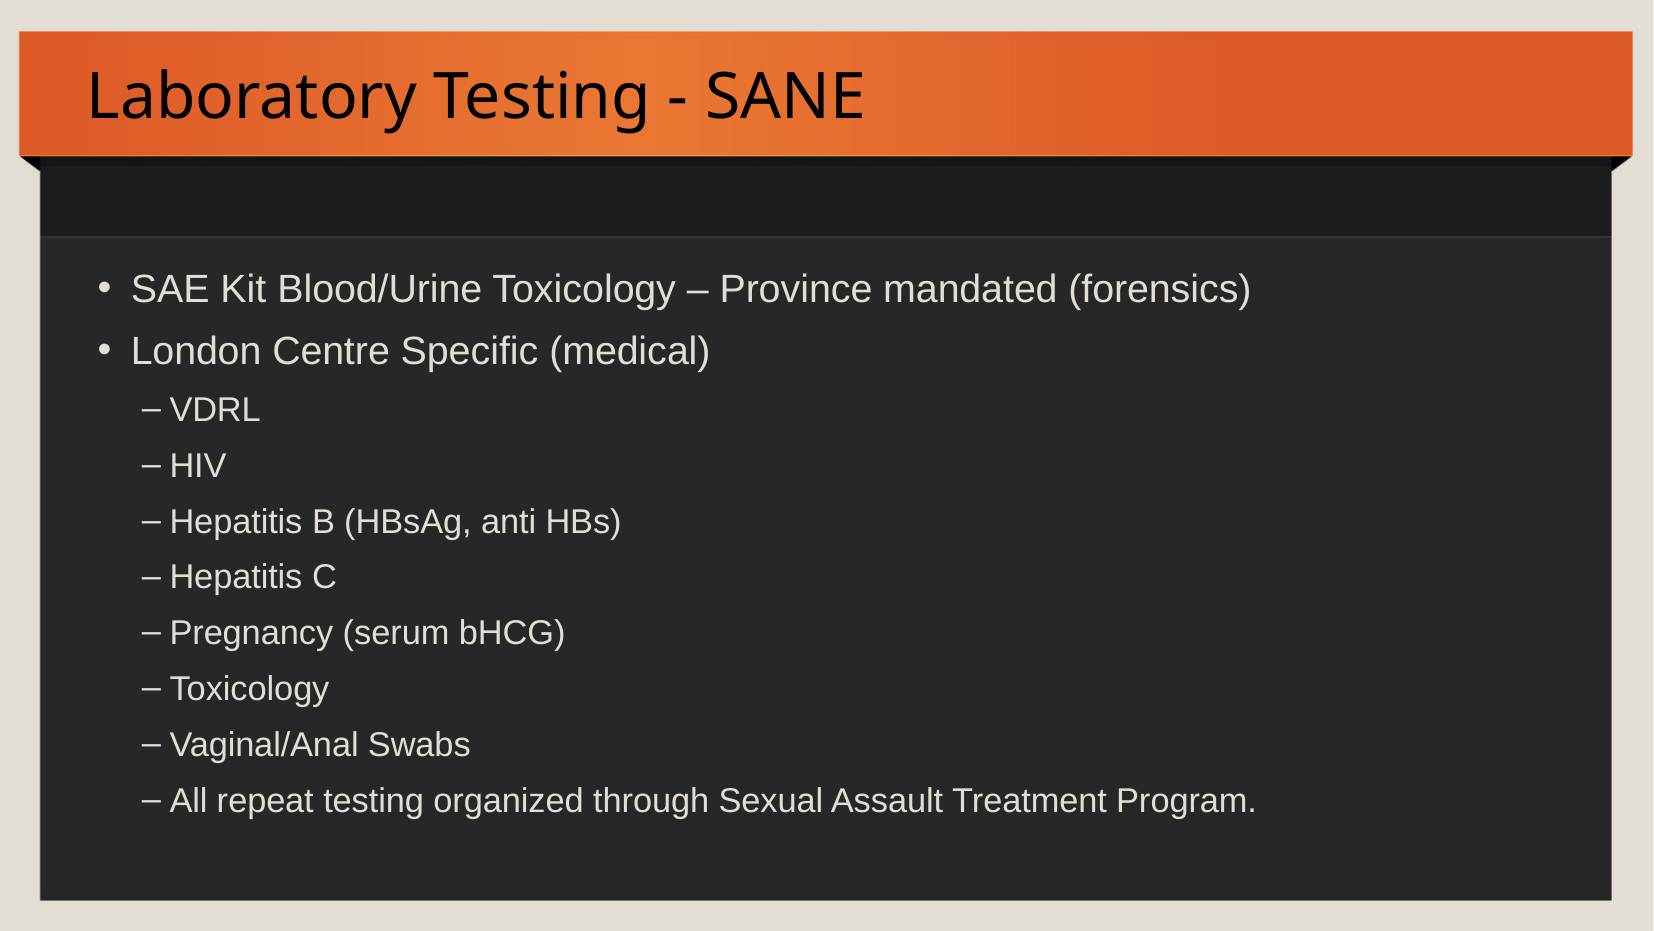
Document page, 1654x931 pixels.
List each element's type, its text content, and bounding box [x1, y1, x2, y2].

title Laboratory Testing - SANE [71, 46, 1597, 140]
picture [0, 0, 1654, 931]
list SAE Kit Blood/Urine Toxicology – Province mandated (forensics) London Centre Specific (medical) VDRL HIV Hepatitis B (HBsAg, anti HBs) Hepatitis C Pregnancy (serum bHCG) Toxicology Vaginal/Anal Swabs All repeat testing organized through Sexual Assault Treatment Program. [82, 255, 1571, 831]
